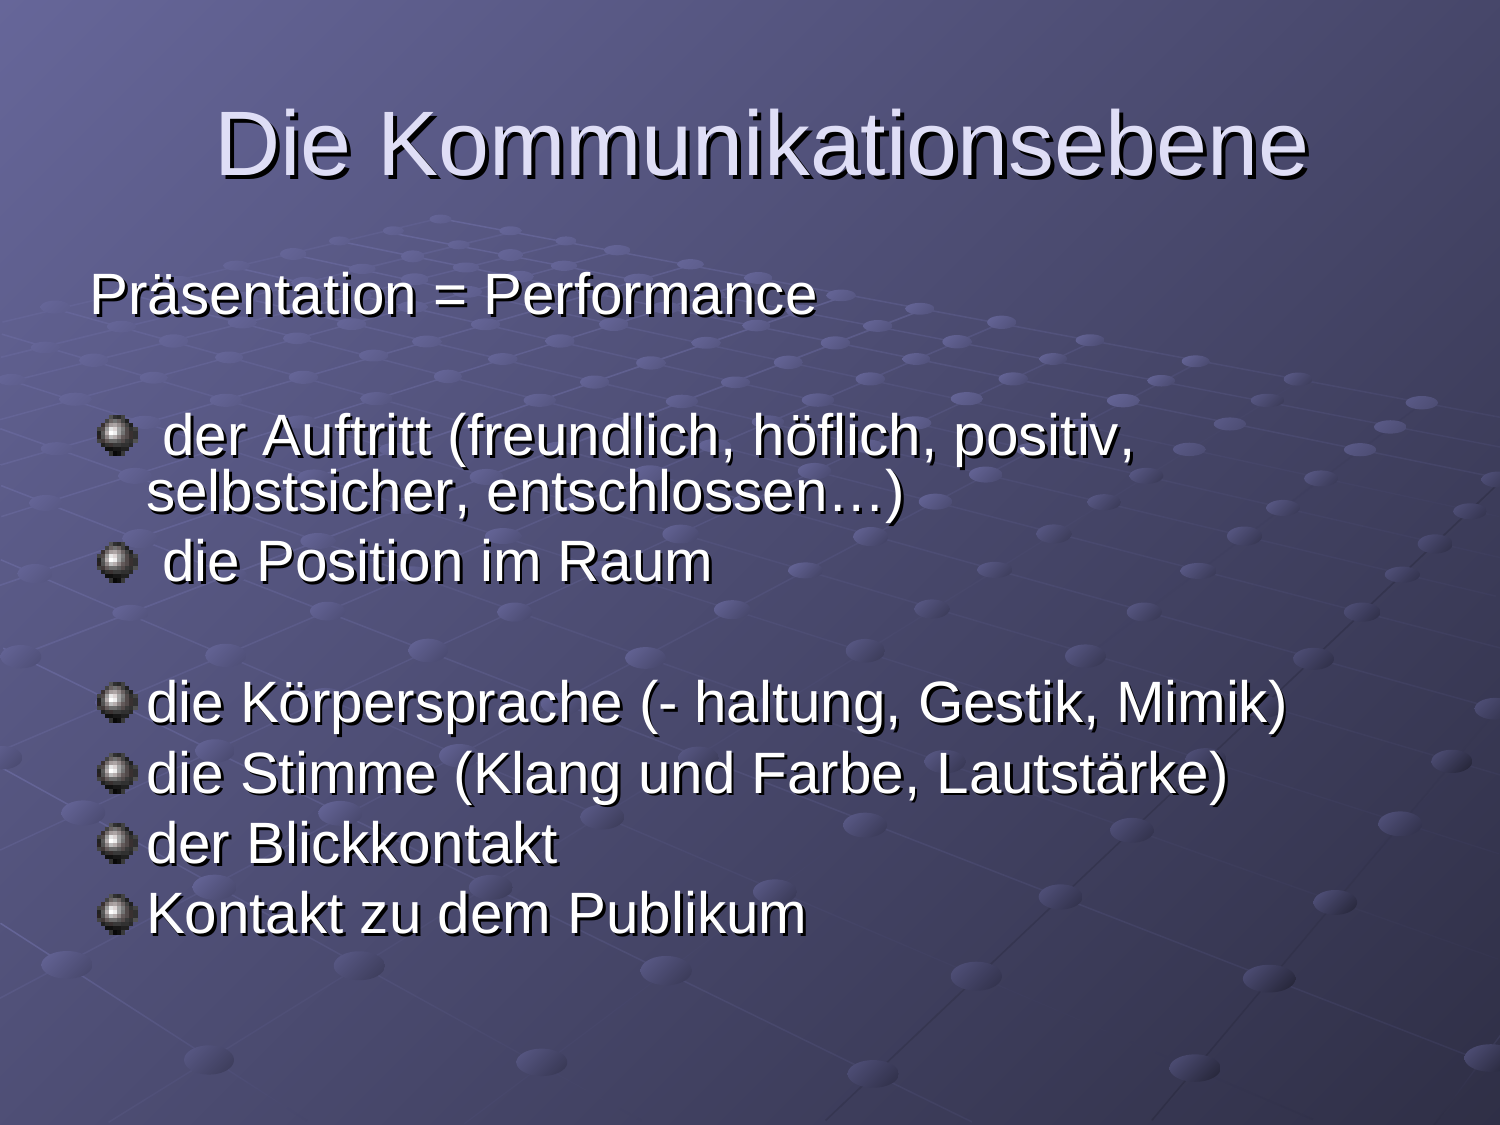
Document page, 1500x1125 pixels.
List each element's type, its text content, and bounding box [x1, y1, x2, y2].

title Die Kommunikationsebene [75, 45, 1426, 233]
list Präsentation = Performance der Auftritt (freundlich, höflich, positiv, selbstsicher, entschlossen…) die Position im Raum die Körpersprache (- haltung, Gestik, Mimik) die Stimme (Klang und Farbe, Lautstärke) der Blickkontakt Kontakt zu dem Publikum [75, 262, 1426, 1125]
